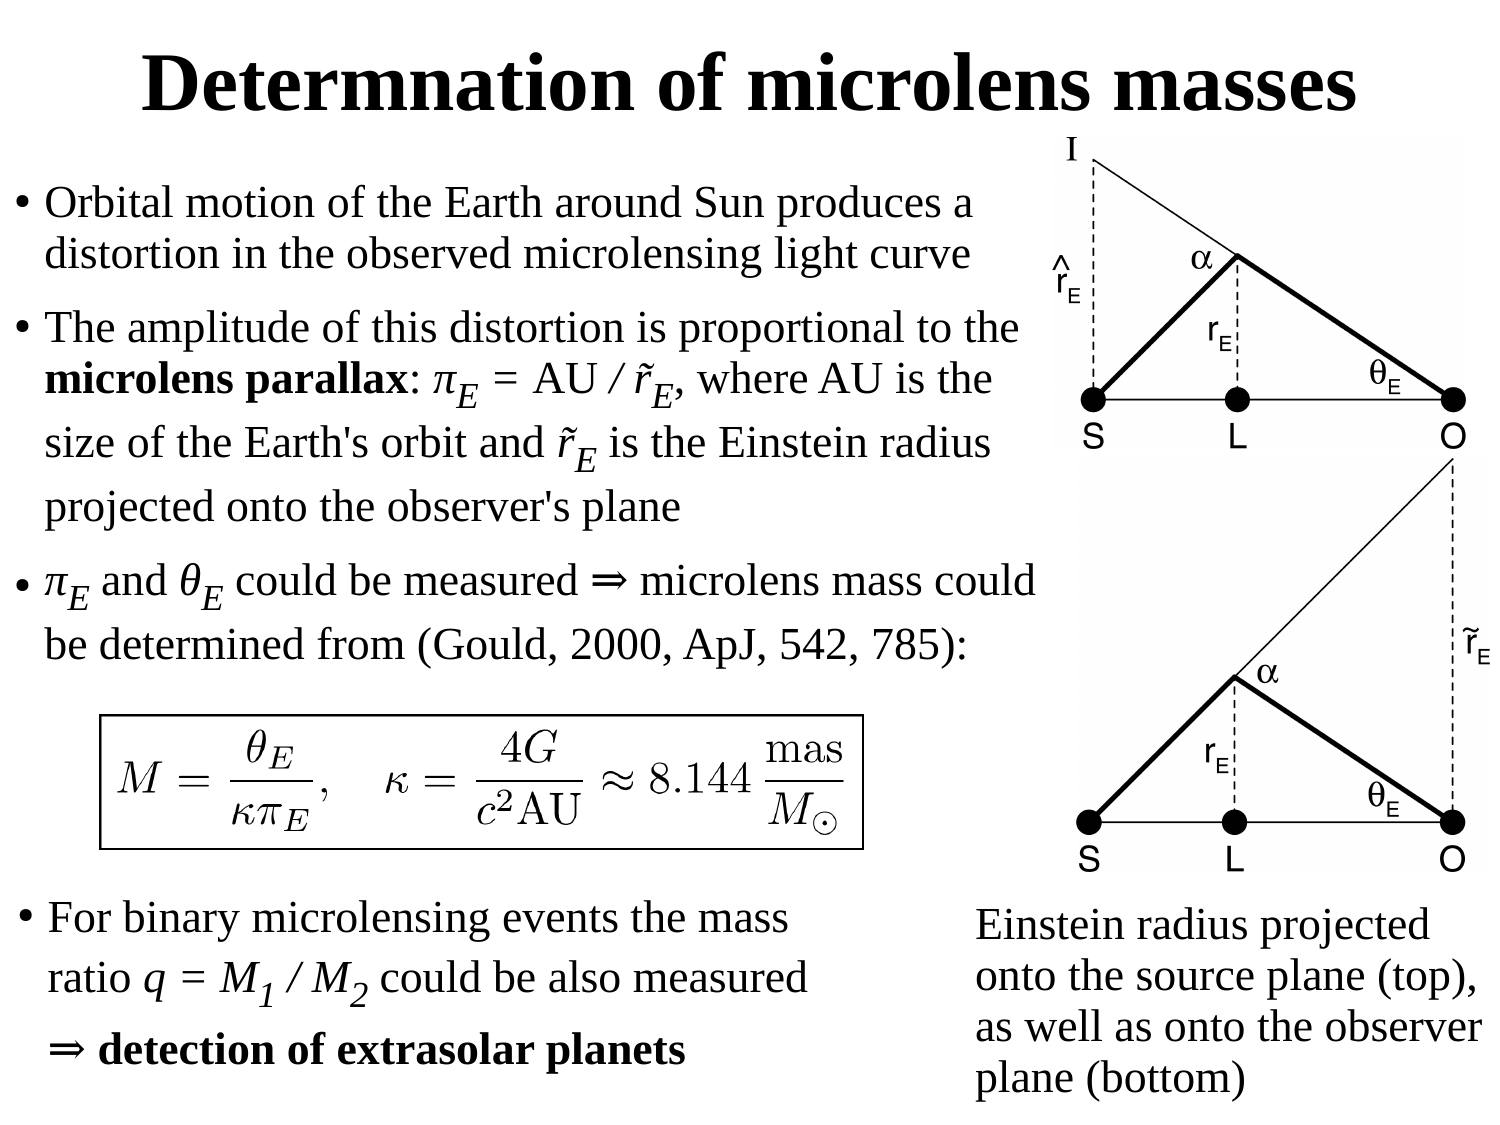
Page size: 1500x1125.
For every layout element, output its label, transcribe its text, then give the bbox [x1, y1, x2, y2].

picture [1052, 137, 1466, 449]
title Determnation of microlens masses [24, 13, 1475, 141]
text_box For binary microlensing events the mass ratio q = M1 / M2 could be also measured ⇒ detection of extrasolar planets [17, 884, 843, 1075]
text_box Orbital motion of the Earth around Sun produces a distortion in the observed microlensing light curve The amplitude of this distortion is proportional to the microlens parallax: πE = AU / r̃E, where AU is the size of the Earth's orbit and r̃E is the Einstein radius projected onto the observer's plane πE and θE could be measured ⇒ microlens mass could be determined from (Gould, 2000, ApJ, 542, 785): [14, 169, 1059, 677]
text_box Einstein radius projected onto the source plane (top), as well as onto the observer plane (bottom) [975, 888, 1485, 1114]
picture [1076, 458, 1490, 872]
picture [99, 714, 864, 850]
